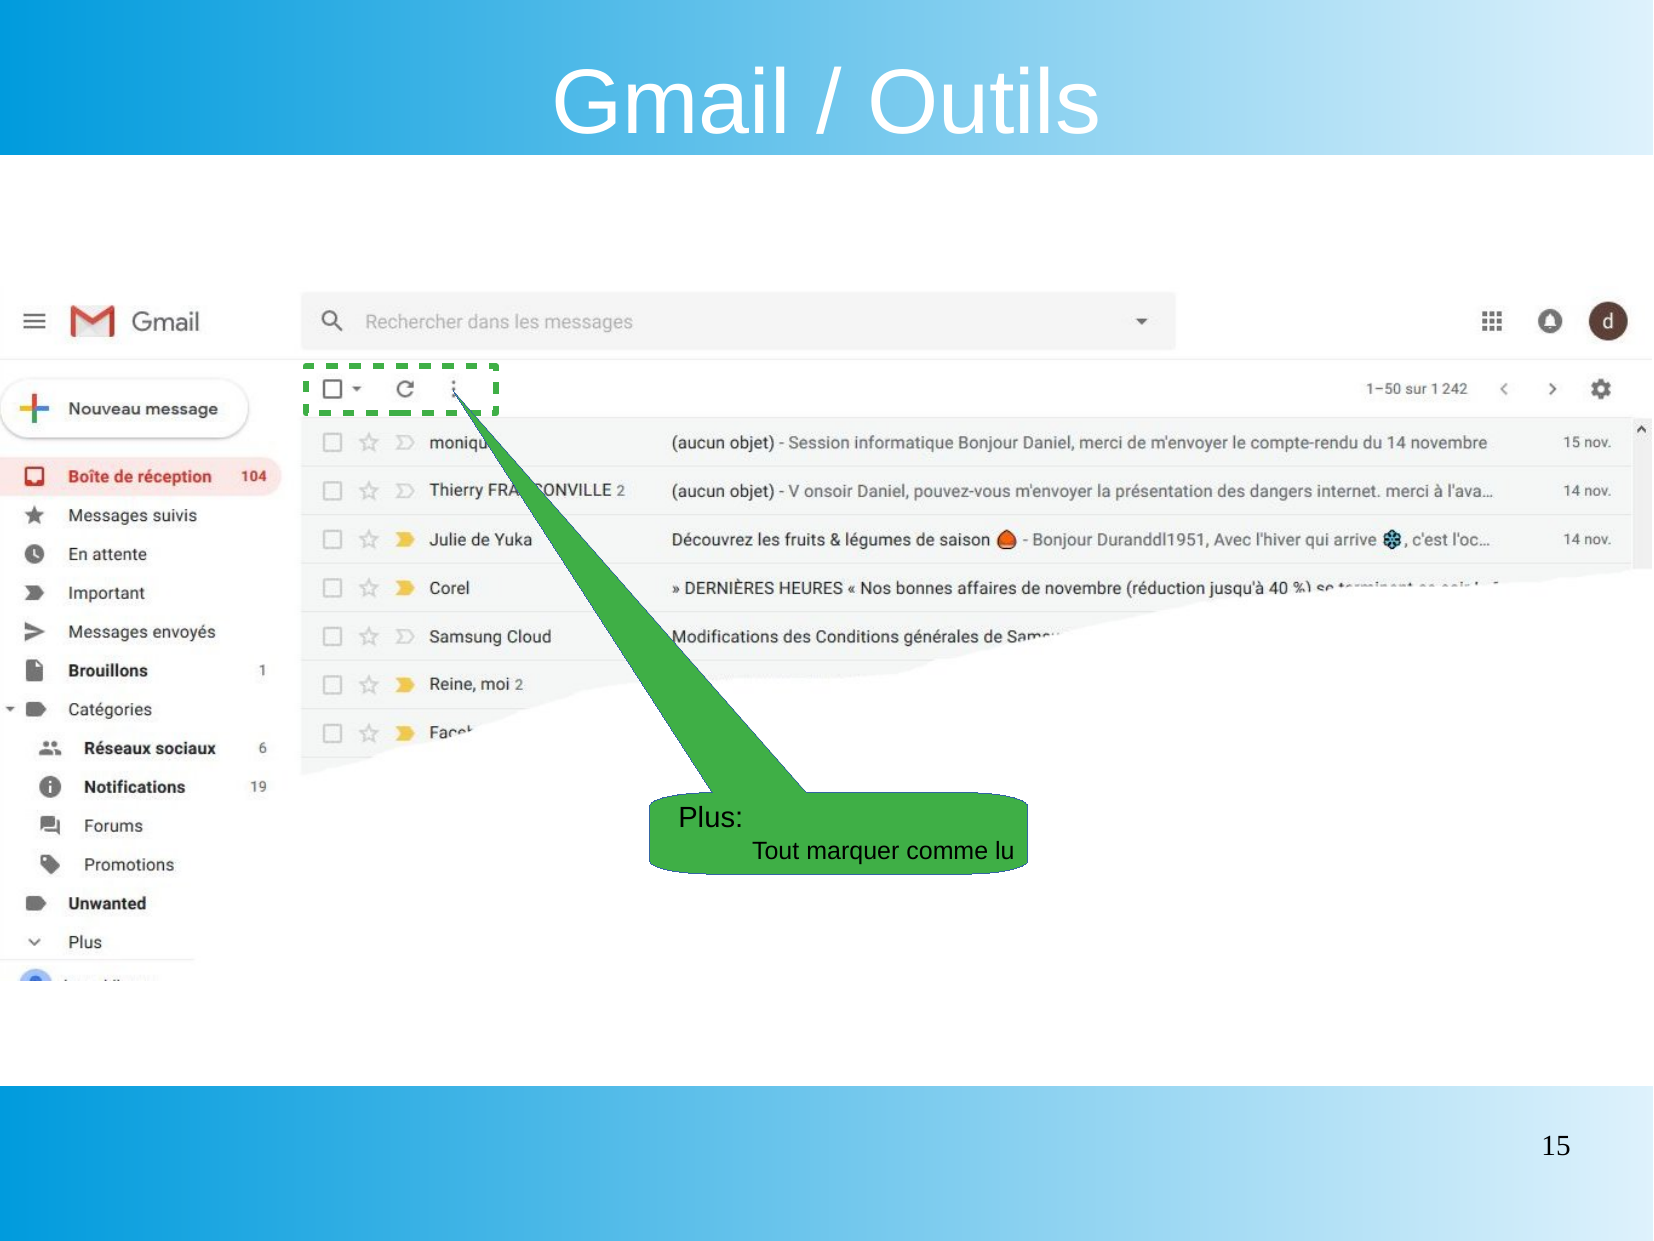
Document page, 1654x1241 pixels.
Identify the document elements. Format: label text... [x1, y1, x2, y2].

text_box Plus: Tout marquer comme lu [453, 390, 1028, 875]
title Gmail / Outils [82, 49, 1571, 155]
picture [0, 286, 1652, 981]
